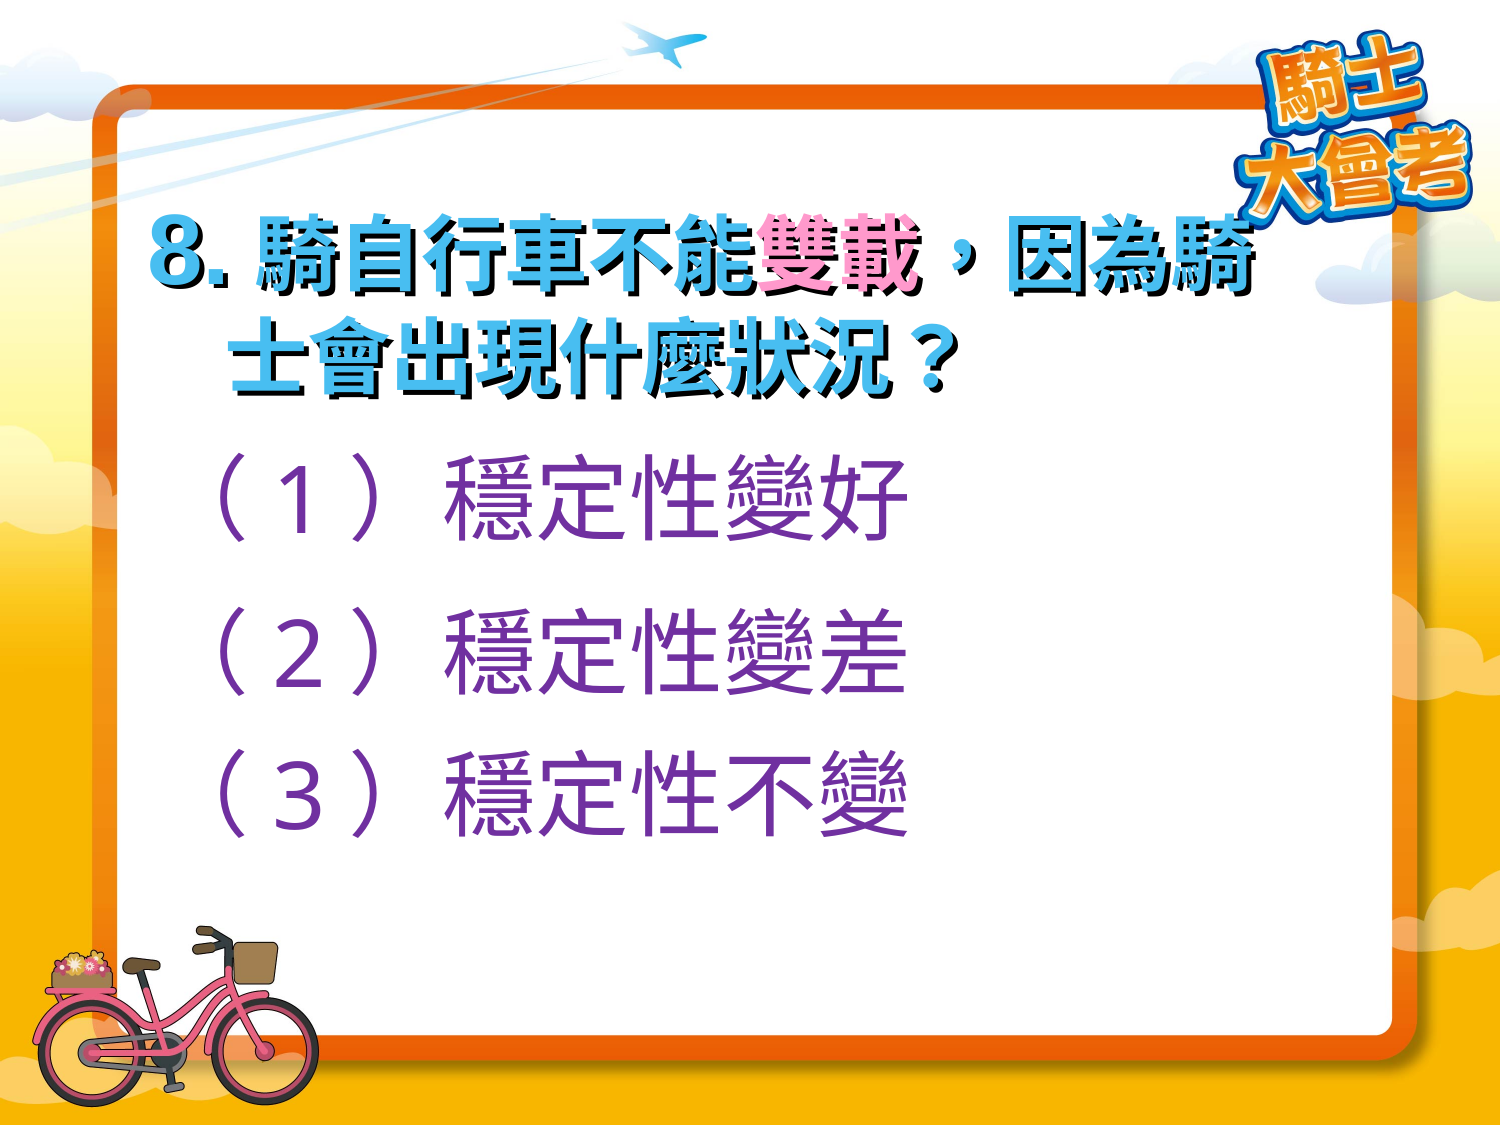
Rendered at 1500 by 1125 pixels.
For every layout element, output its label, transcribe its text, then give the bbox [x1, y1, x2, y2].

text_box （2）穩定性變差 [148, 586, 1424, 727]
text_box （3）穩定性不變 [148, 727, 1424, 846]
text_box 8.騎自行車不能雙載，因為騎 士會出現什麼狀況？ [147, 184, 1423, 398]
text_box （1）穩定性變好 [148, 432, 1424, 551]
